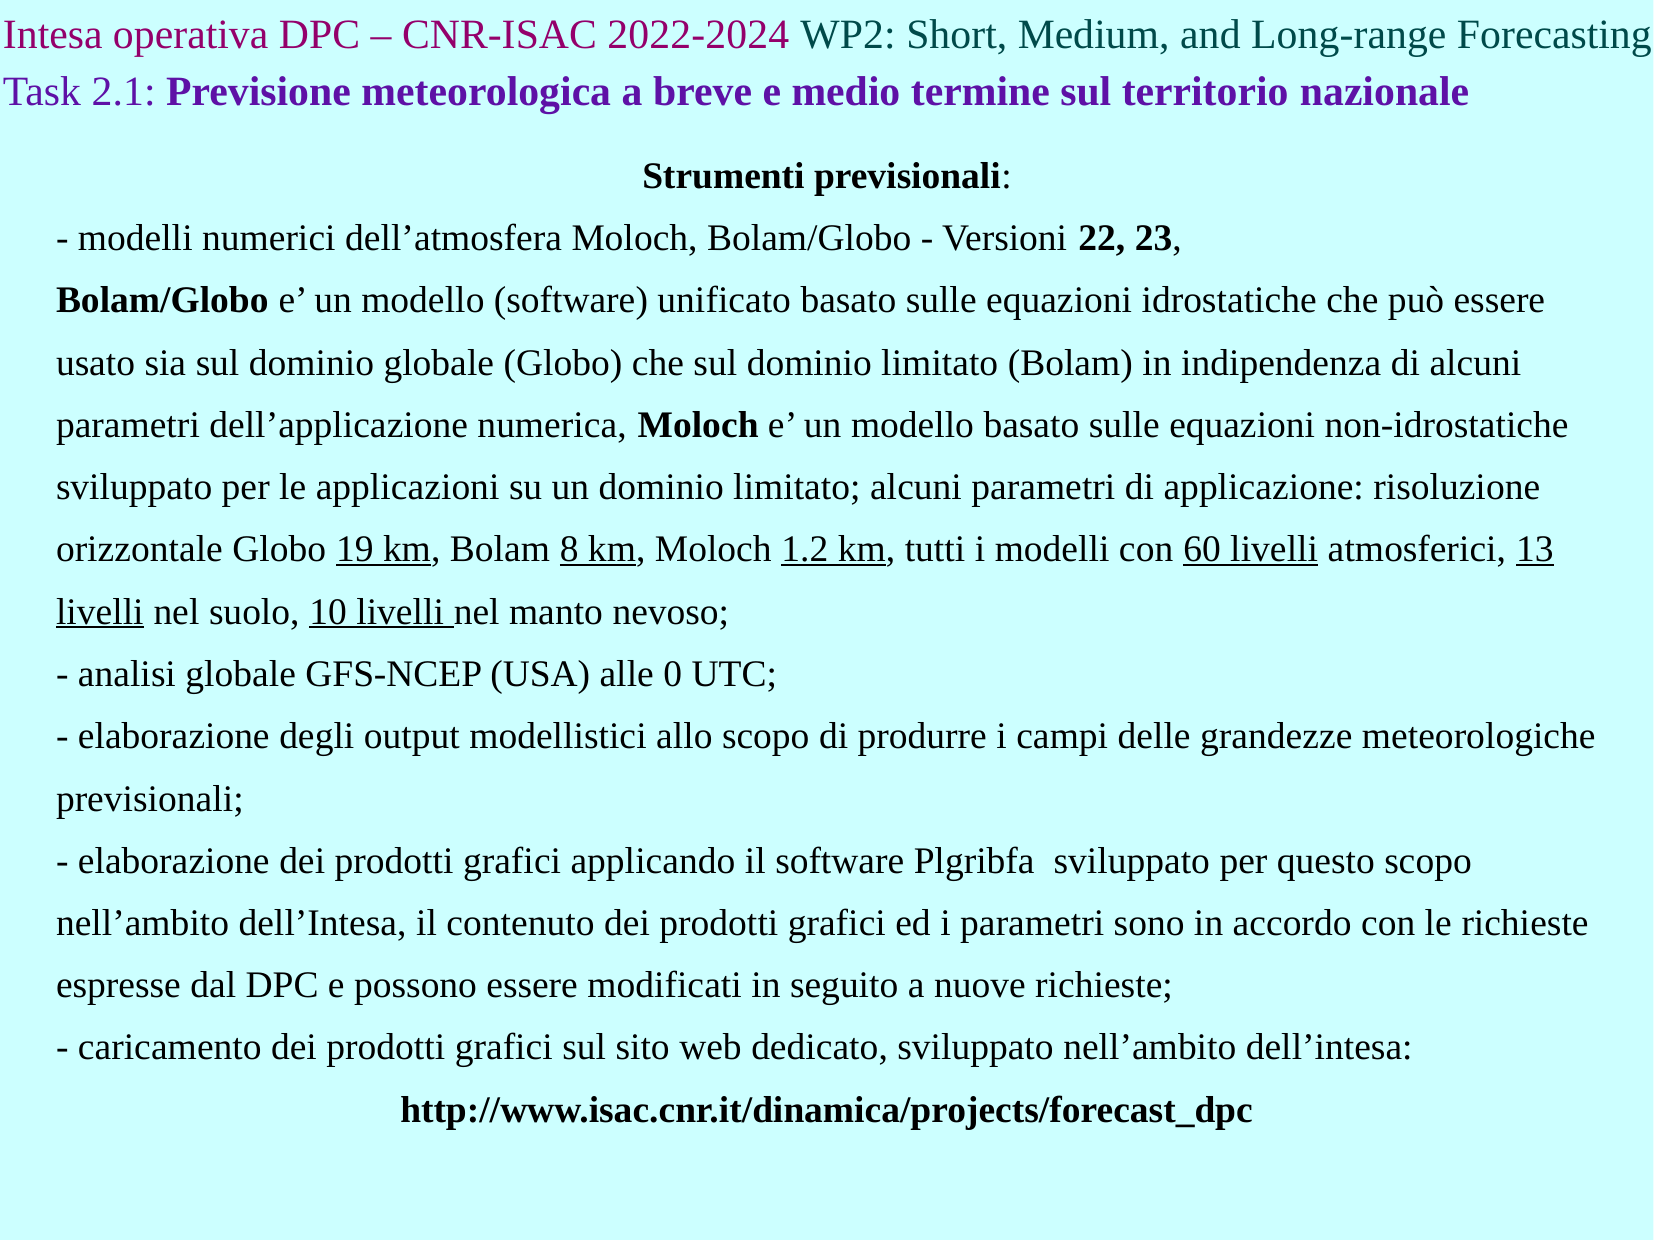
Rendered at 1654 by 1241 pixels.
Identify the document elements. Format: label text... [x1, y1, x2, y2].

text_box Strumenti previsionali: - modelli numerici dell’atmosfera Moloch, Bolam/Globo - Versioni 22, 23, Bolam/Globo e’ un modello (software) unificato basato sulle equazioni idrostatiche che può essere usato sia sul dominio globale (Globo) che sul dominio limitato (Bolam) in indipendenza di alcuni parametri dell’applicazione numerica, Moloch e’ un modello basato sulle equazioni non-idrostatiche sviluppato per le applicazioni su un dominio limitato; alcuni parametri di applicazione: risoluzione orizzontale Globo 19 km, Bolam 8 km, Moloch 1.2 km, tutti i modelli con 60 livelli atmosferici, 13 livelli nel suolo, 10 livelli nel manto nevoso; - analisi globale GFS-NCEP (USA) alle 0 UTC; - elaborazione degli output modellistici allo scopo di produrre i campi delle grandezze meteorologiche previsionali; - elaborazione dei prodotti grafici applicando il software Plgribfa sviluppato per questo scopo nell’ambito dell’Intesa, il contenuto dei prodotti grafici ed i parametri sono in accordo con le richieste espresse dal DPC e possono essere modificati in seguito a nuove richieste; - caricamento dei prodotti grafici sul sito web dedicato, sviluppato nell’ambito dell’intesa: http://www.isac.cnr.it/dinamica/projects/forecast_dpc [41, 126, 1625, 1236]
text_box Intesa operativa DPC – CNR-ISAC 2022-2024 WP2: Short, Medium, and Long-range Forecasting Task 2.1: Previsione meteorologica a breve e medio termine sul territorio nazionale [0, 8, 1654, 154]
